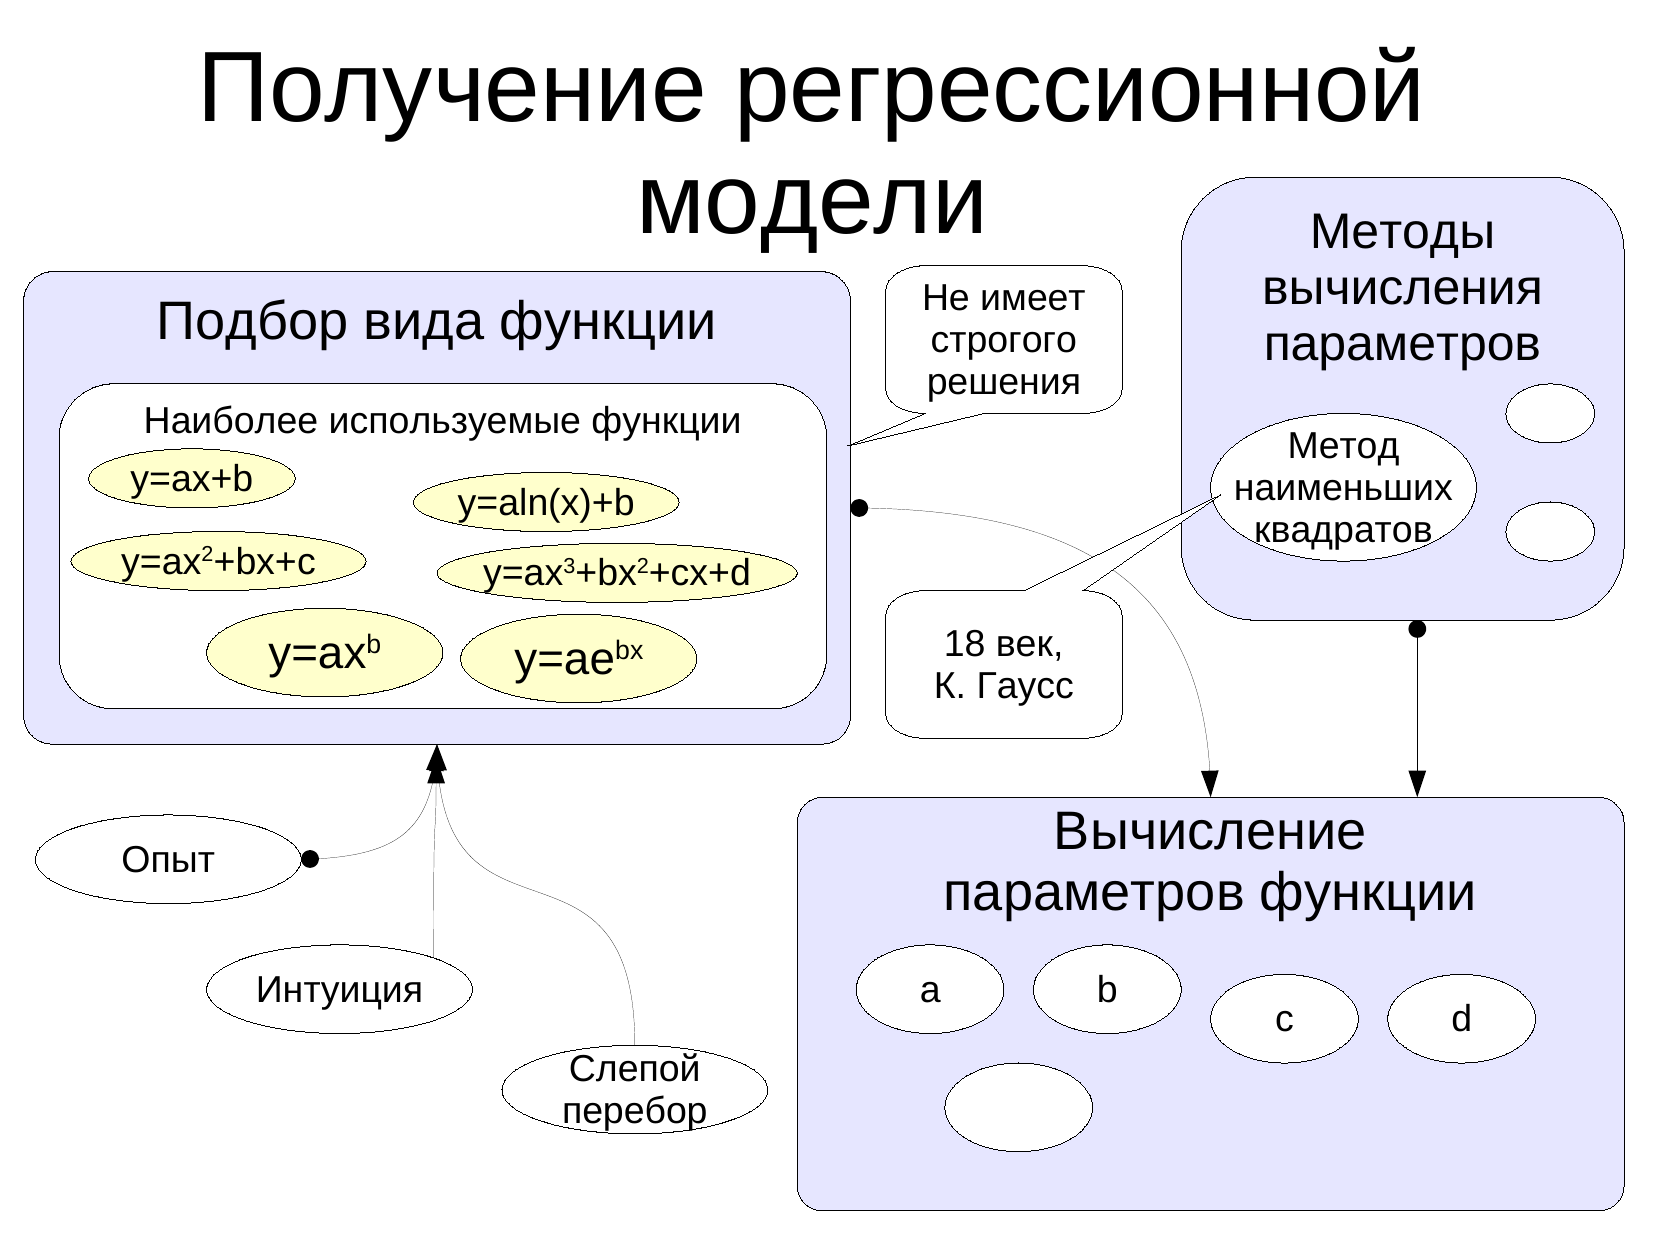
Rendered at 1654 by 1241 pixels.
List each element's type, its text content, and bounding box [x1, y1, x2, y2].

text_box d [1387, 974, 1536, 1064]
text_box Метод наименьших квадратов [1210, 413, 1477, 562]
text_box Слепой перебор [501, 1045, 768, 1134]
text_box Интуиция [206, 944, 473, 1034]
text_box Получение регрессионной модели [29, 23, 1595, 262]
text_box a [856, 944, 1004, 1034]
text_box Вычисление параметров функции [797, 797, 1625, 1211]
text_box Подбор вида функции [23, 271, 851, 745]
text_box Не имеет строгого решения [847, 265, 1123, 446]
text_box y=aln(x)+b [413, 472, 680, 532]
text_box c [1210, 974, 1359, 1064]
text_box Методы вычисления параметров [1181, 177, 1625, 621]
text_box [1505, 501, 1595, 562]
text_box Опыт [35, 814, 301, 904]
text_box y=ax+b [88, 448, 296, 508]
text_box Наиболее используемые функции [59, 383, 827, 709]
text_box b [1033, 944, 1182, 1034]
text_box y=ax2+bx+c [70, 531, 367, 591]
text_box 18 век, К. Гаусс [885, 494, 1221, 739]
text_box [944, 1062, 1093, 1152]
text_box [1505, 383, 1595, 443]
text_box y=aebx [460, 614, 697, 703]
text_box y=ax3+bx2+cx+d [437, 543, 798, 603]
text_box y=axb [206, 608, 443, 697]
